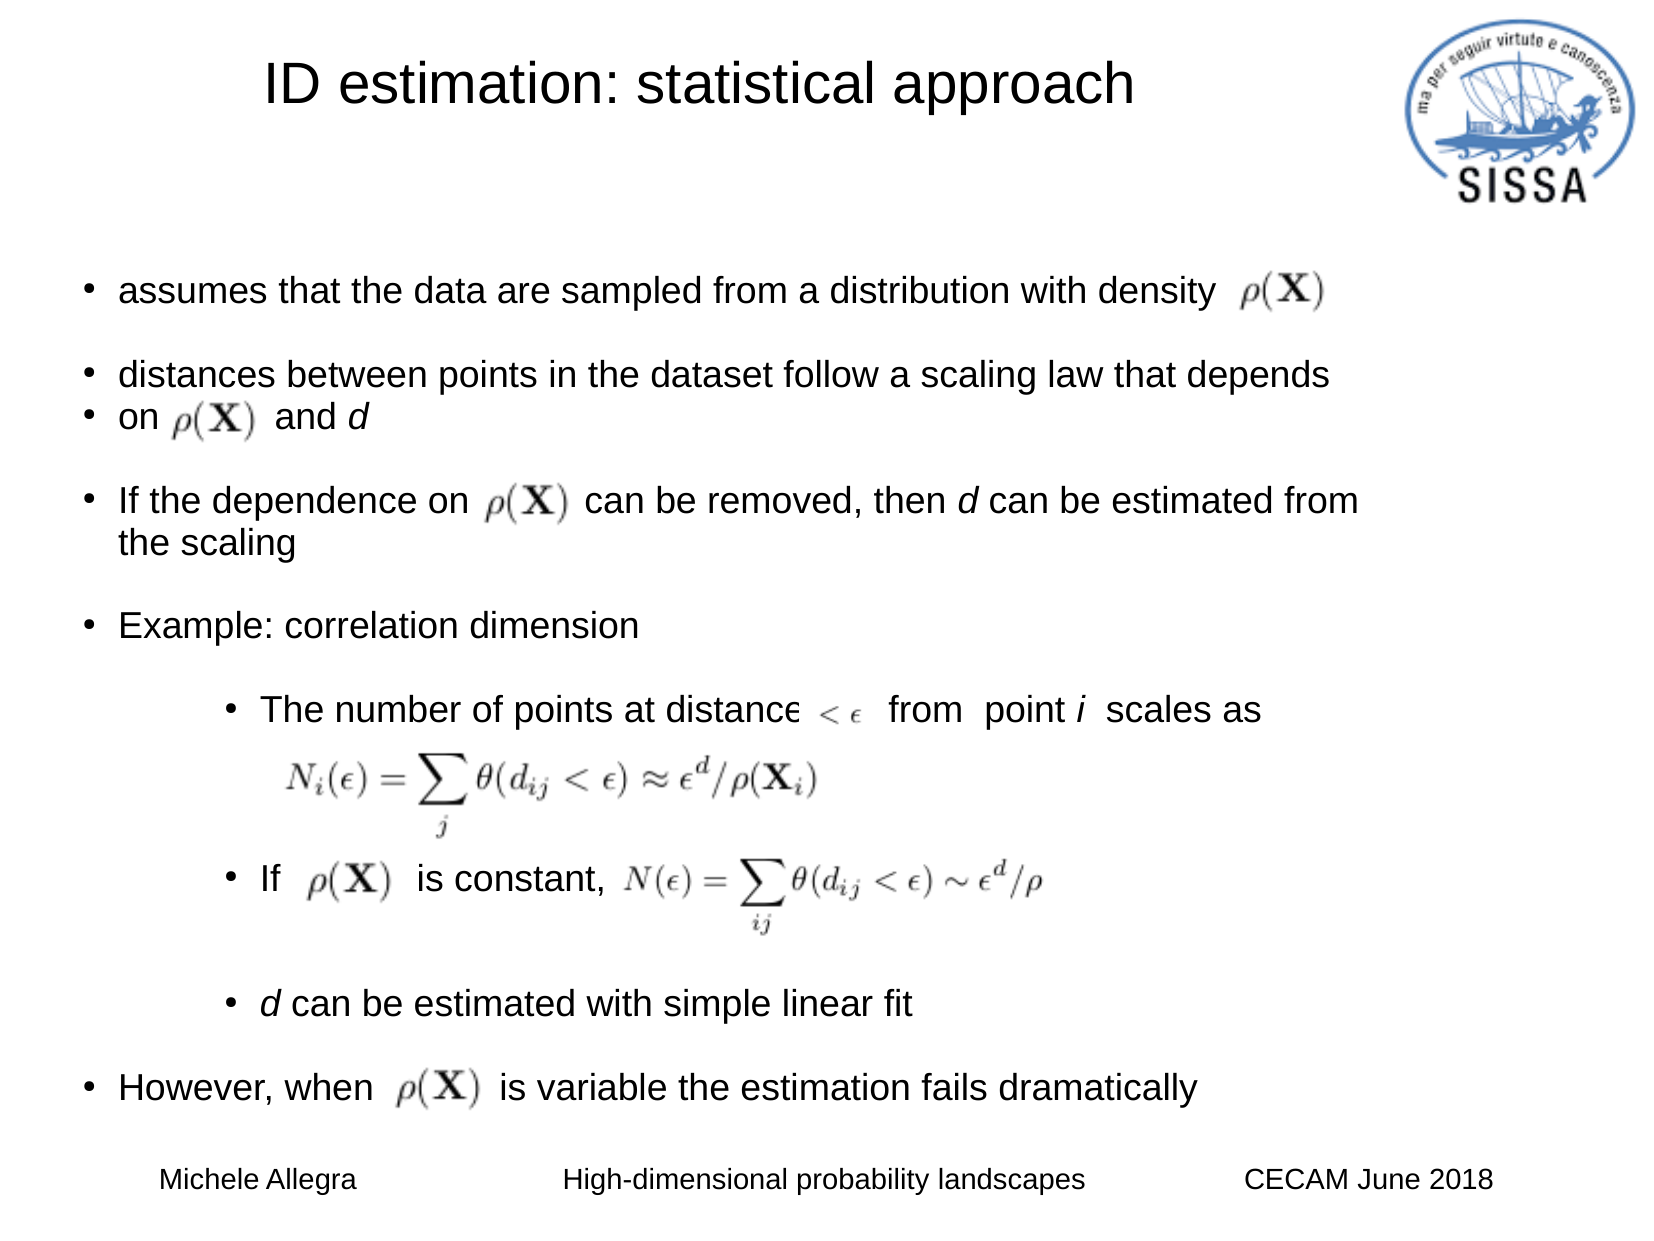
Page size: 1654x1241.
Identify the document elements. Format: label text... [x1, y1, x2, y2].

title ID estimation: statistical approach [82, 32, 1335, 136]
picture [383, 1062, 487, 1117]
picture [1227, 265, 1331, 319]
title Michele Allegra High-dimensional probability landscapes CECAM June 2018 [82, 1141, 1571, 1217]
picture [799, 697, 874, 734]
picture [472, 477, 575, 532]
picture [294, 855, 398, 910]
picture [1391, 16, 1652, 207]
subtitle assumes that the data are sampled from a distribution with density distances between points in the dataset follow a scaling law that depends on and d If the dependence on can be removed, then d can be estimated from the scaling Example: correlation dimension The number of points at distance from point i scales as If is constant, d can be estimated with simple linear fit However, when is variable the estimation fails dramatically [82, 157, 1571, 1141]
picture [273, 738, 1069, 945]
picture [159, 395, 262, 449]
